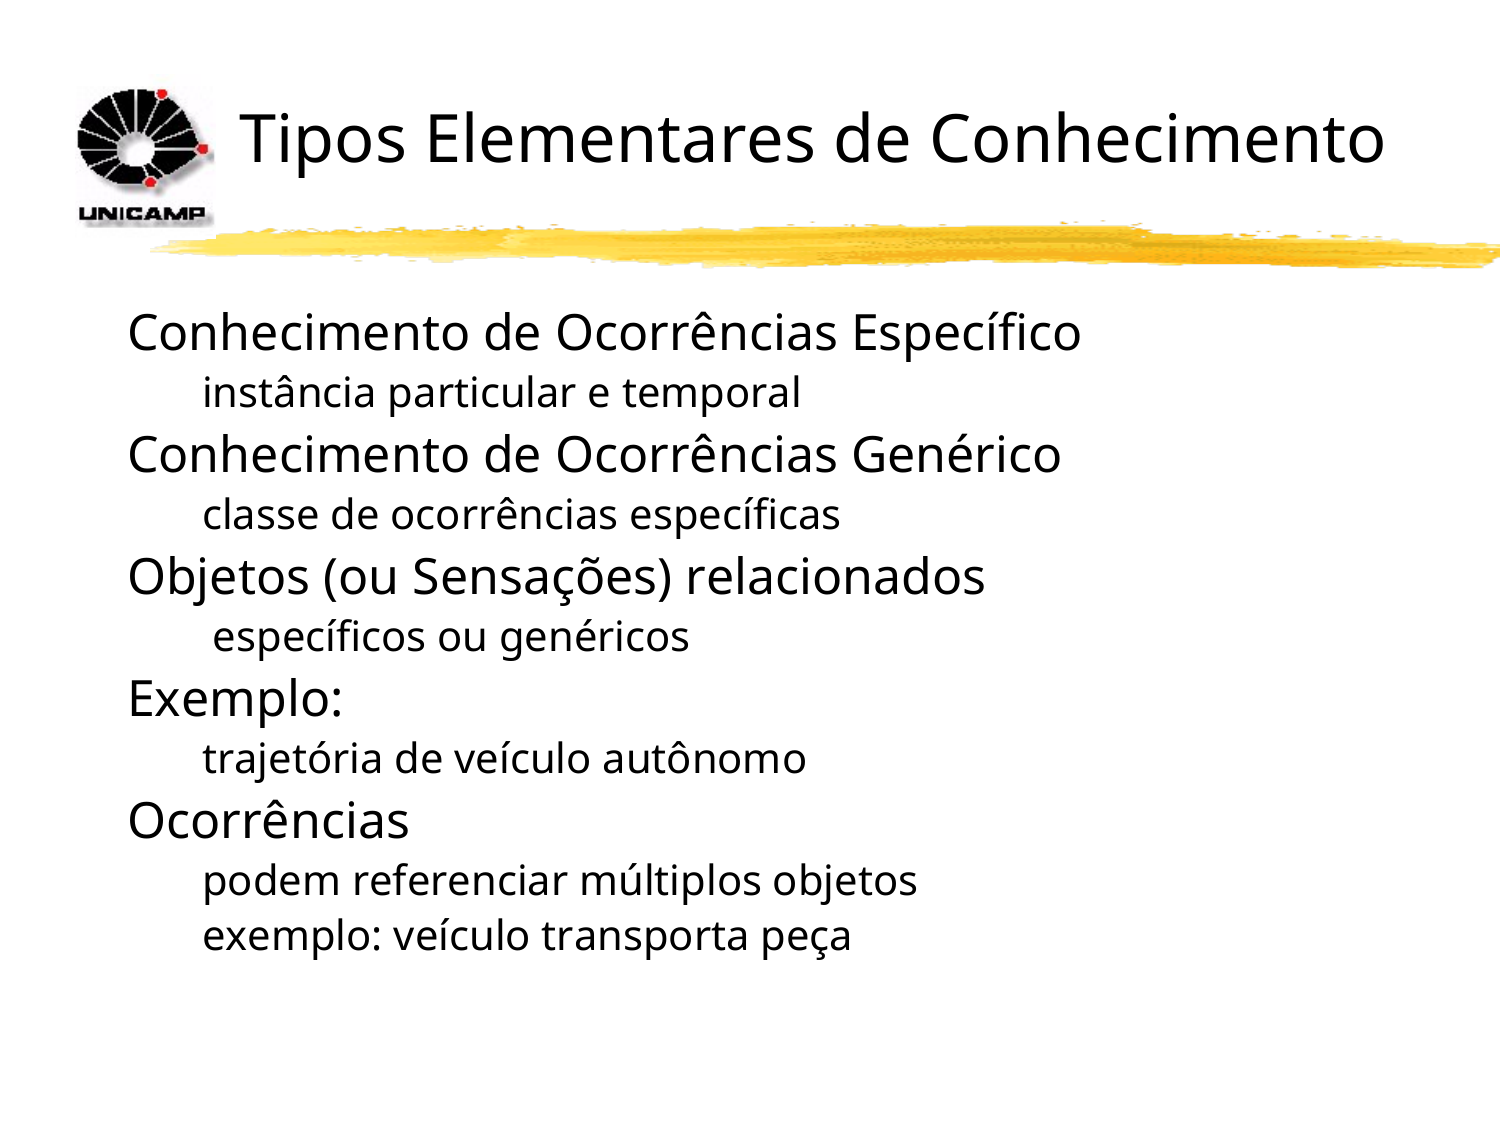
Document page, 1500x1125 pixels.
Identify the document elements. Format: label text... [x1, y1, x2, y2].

text_box Tipos Elementares de Conhecimento [224, 89, 1500, 193]
picture [75, 74, 1500, 279]
text_box Conhecimento de Ocorrências Específico instância particular e temporal Conhecimento de Ocorrências Genérico classe de ocorrências específicas Objetos (ou Sensações) relacionados específicos ou genéricos Exemplo: trajetória de veículo autônomo Ocorrências podem referenciar múltiplos objetos exemplo: veículo transporta peça [112, 299, 1388, 1041]
